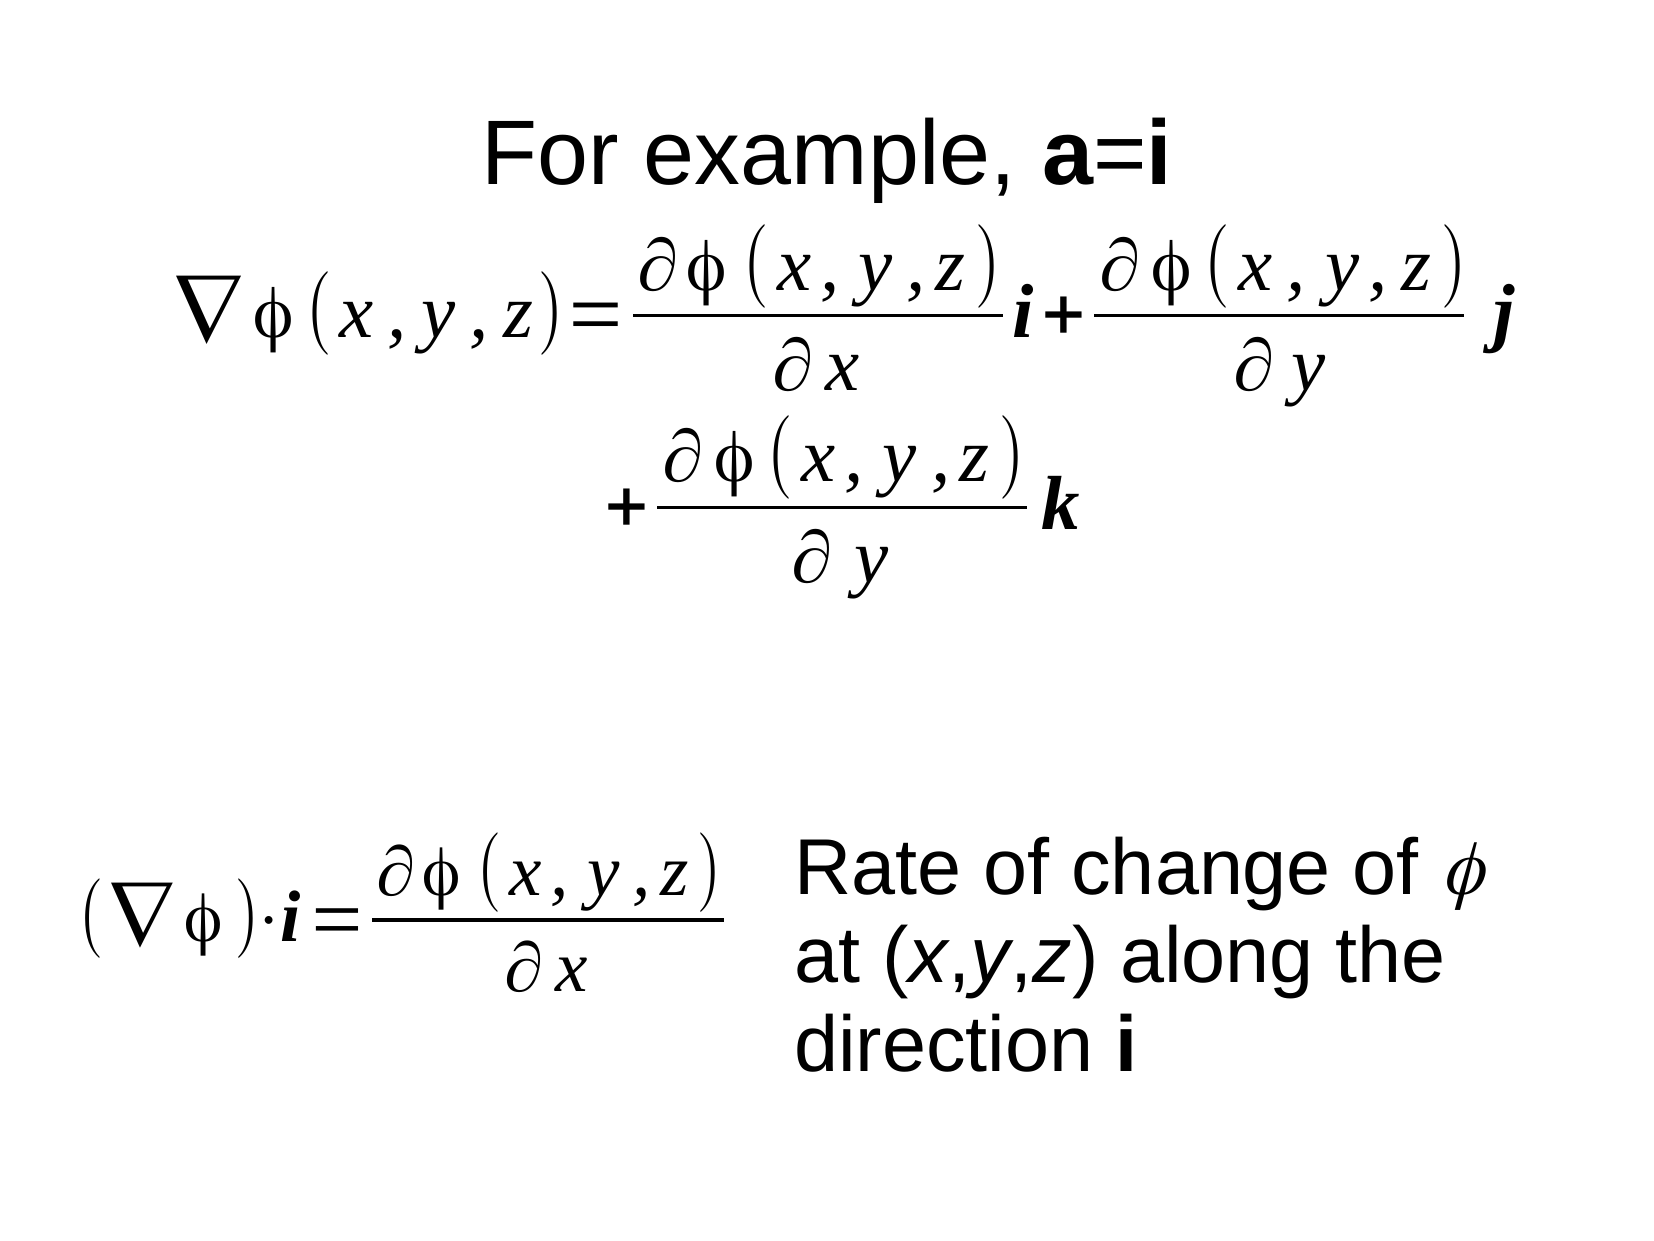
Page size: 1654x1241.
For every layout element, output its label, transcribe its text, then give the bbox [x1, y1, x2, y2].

chart [61, 826, 745, 1007]
title For example, a=i [82, 49, 1571, 257]
text_box Rate of change of f at (x,y,z) along the direction i [779, 814, 1560, 1146]
chart [152, 218, 1536, 600]
